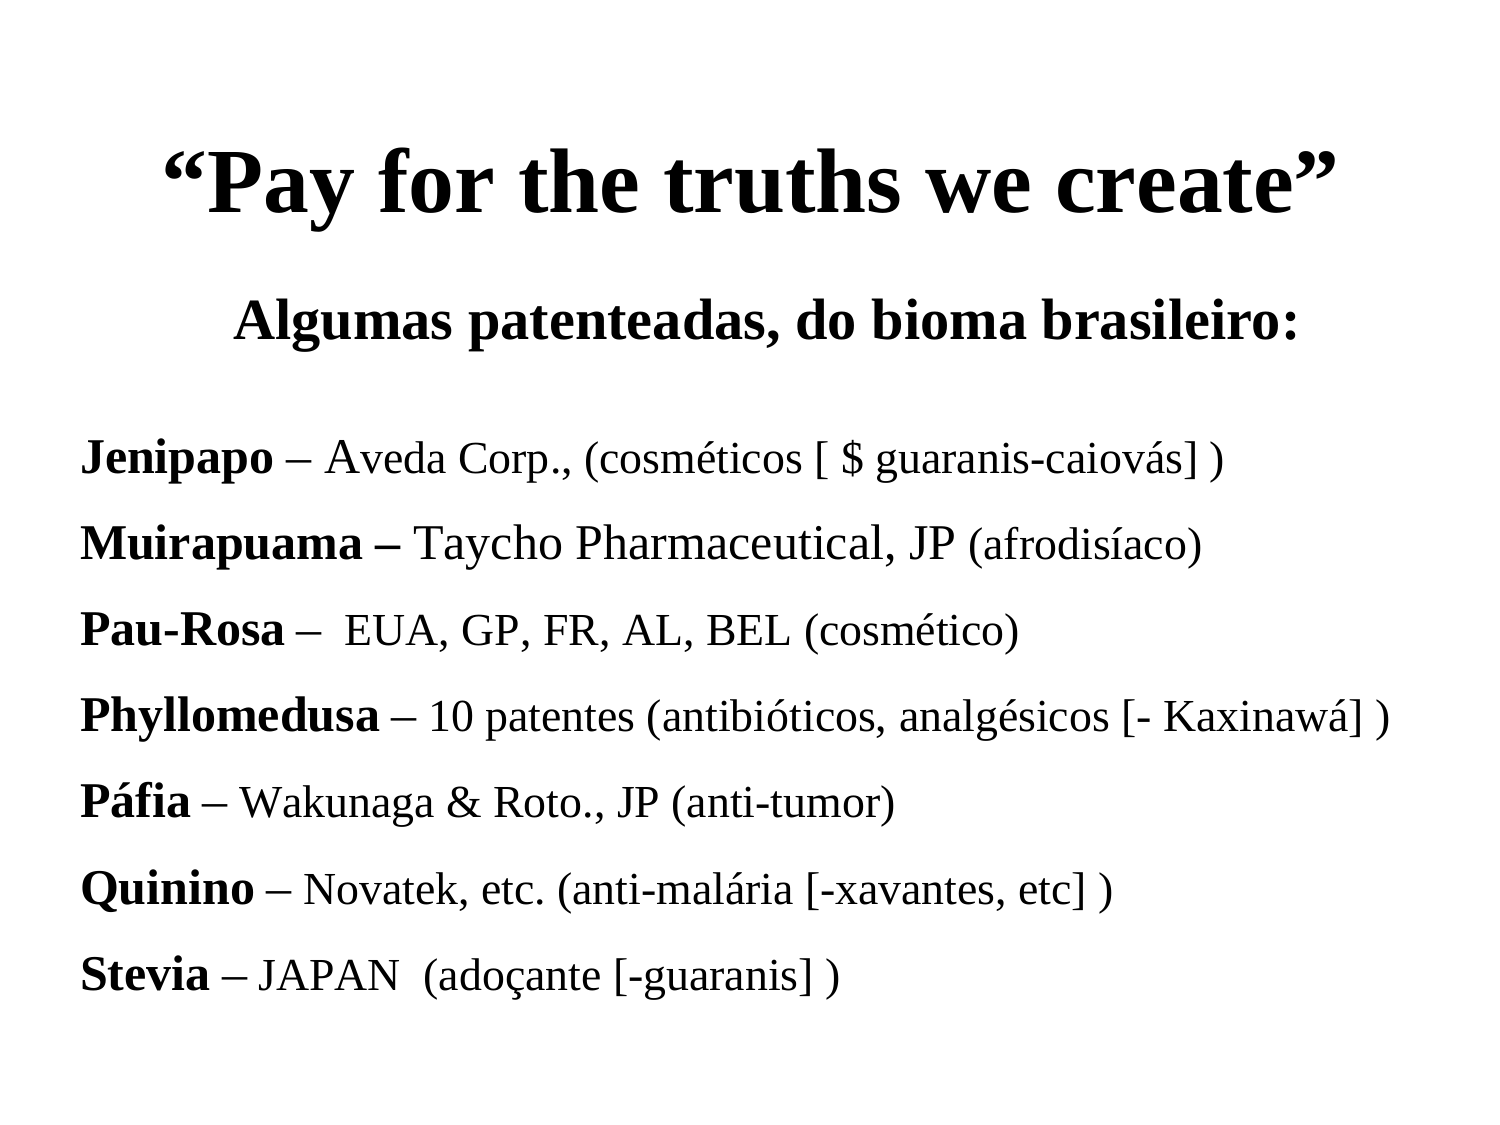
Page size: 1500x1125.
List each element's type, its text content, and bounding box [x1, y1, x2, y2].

text_box Jenipapo – Aveda Corp., (cosméticos [ $ guaranis-caiovás] ) Muirapuama – Taycho Pharmaceutical, JP (afrodisíaco) Pau-Rosa – EUA, GP, FR, AL, BEL (cosmético) Phyllomedusa – 10 patentes (antibióticos, analgésicos [- Kaxinawá] ) Páfia – Wakunaga & Roto., JP (anti-tumor) Quinino – Novatek, etc. (anti-malária [-xavantes, etc] ) Stevia – JAPAN (adoçante [-guaranis] ) [64, 389, 1421, 1105]
title “Pay for the truths we create” [87, 52, 1416, 306]
text_box Algumas patenteadas, do bioma brasileiro: [233, 265, 1308, 353]
